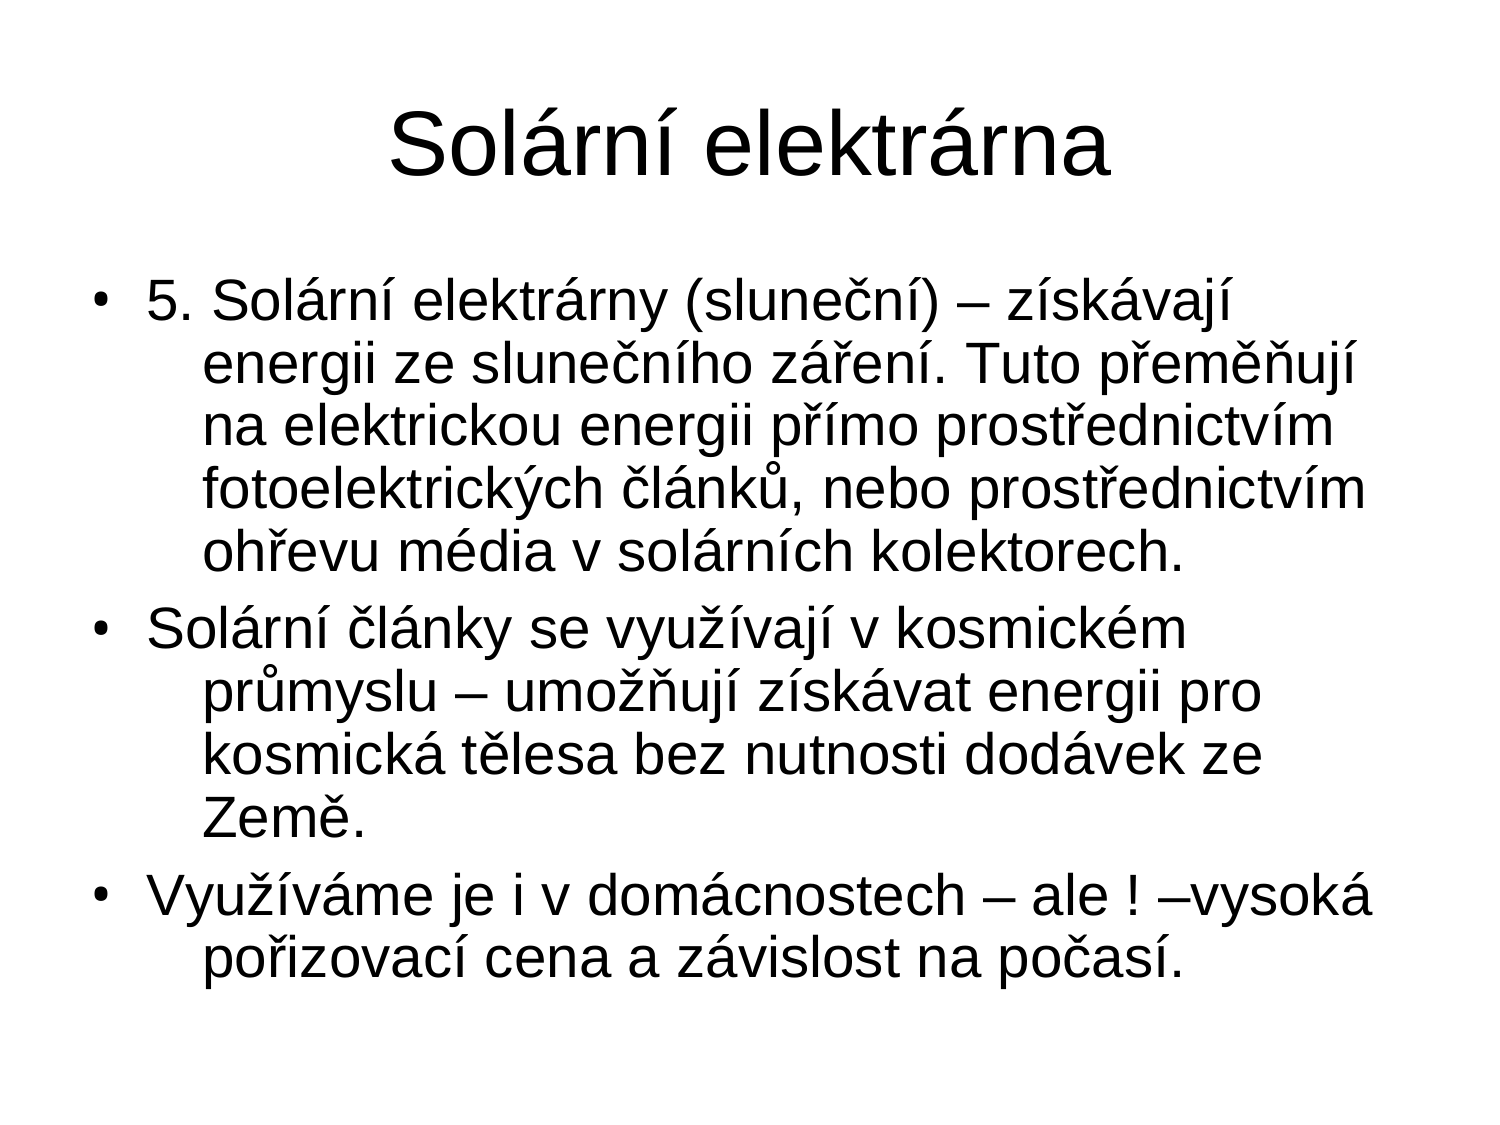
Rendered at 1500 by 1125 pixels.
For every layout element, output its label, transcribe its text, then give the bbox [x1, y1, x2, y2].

list 5. Solární elektrárny (sluneční) – získávají energii ze slunečního záření. Tuto přeměňují na elektrickou energii přímo prostřednictvím fotoelektrických článků, nebo prostřednictvím ohřevu média v solárních kolektorech. Solární články se využívají v kosmickém průmyslu – umožňují získávat energii pro kosmická tělesa bez nutnosti dodávek ze Země. Využíváme je i v domácnostech – ale ! –vysoká pořizovací cena a závislost na počasí. [75, 262, 1426, 1005]
title Solární elektrárna [75, 45, 1426, 233]
